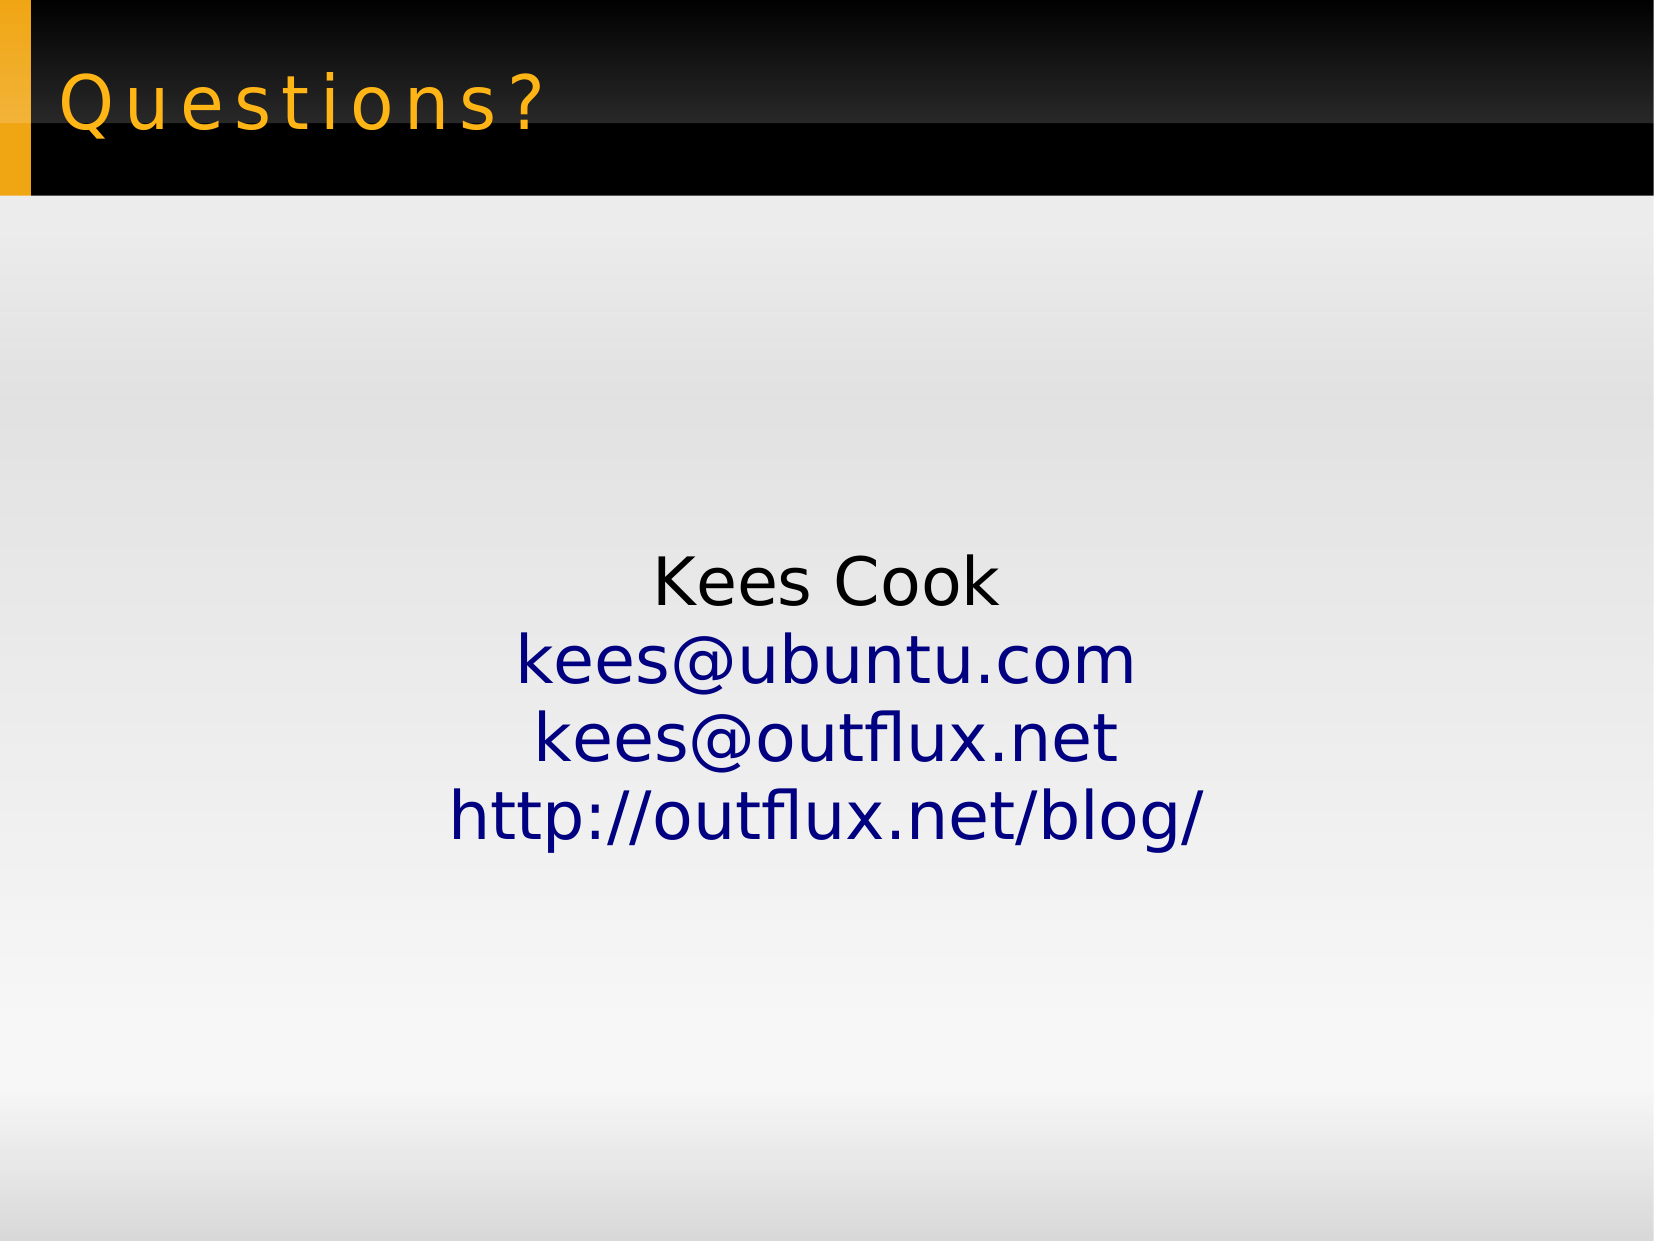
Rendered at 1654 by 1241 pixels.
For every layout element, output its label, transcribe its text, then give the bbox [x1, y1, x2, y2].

picture [0, 0, 1654, 1241]
subtitle Kees Cook kees@ubuntu.com kees@outflux.net http://outflux.net/blog/ [82, 290, 1571, 1109]
title Questions? [59, 29, 1270, 178]
